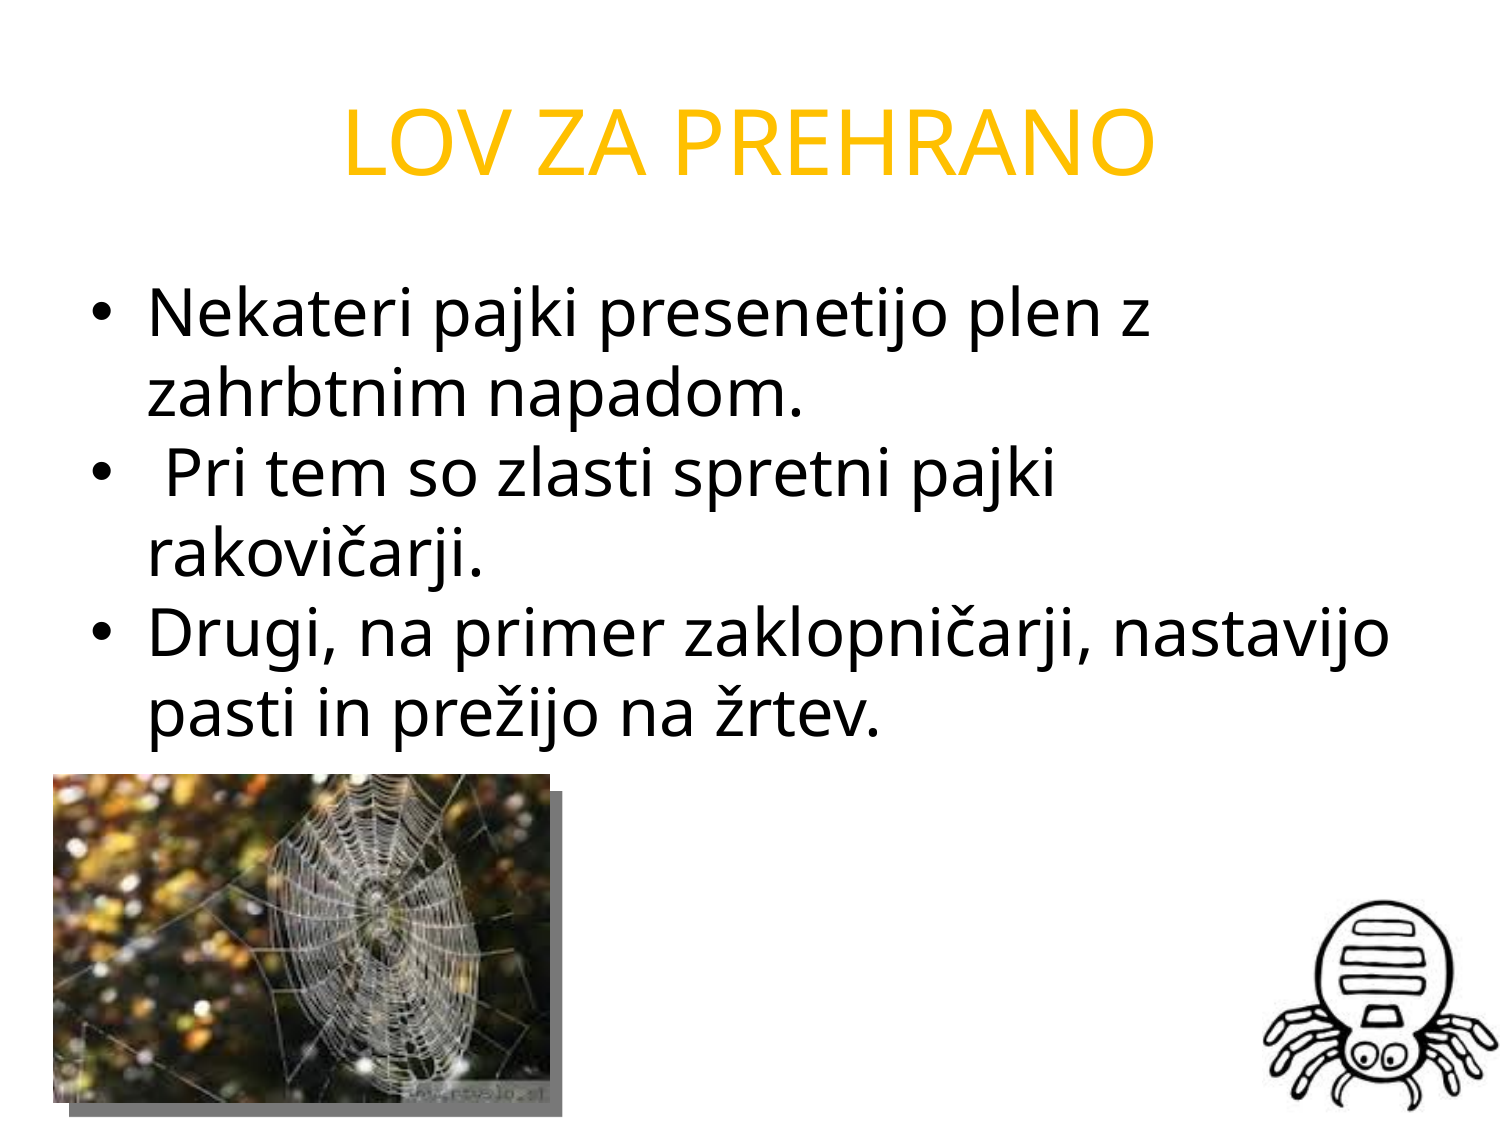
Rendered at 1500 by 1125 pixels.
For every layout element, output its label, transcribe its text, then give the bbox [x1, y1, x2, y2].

title LOV ZA PREHRANO [75, 45, 1425, 233]
picture [1262, 887, 1500, 1125]
picture [53, 774, 550, 1103]
list Nekateri pajki presenetijo plen z zahrbtnim napadom. Pri tem so zlasti spretni pajki rakovičarji. Drugi, na primer zaklopničarji, nastavijo pasti in prežijo na žrtev. [75, 262, 1425, 1005]
